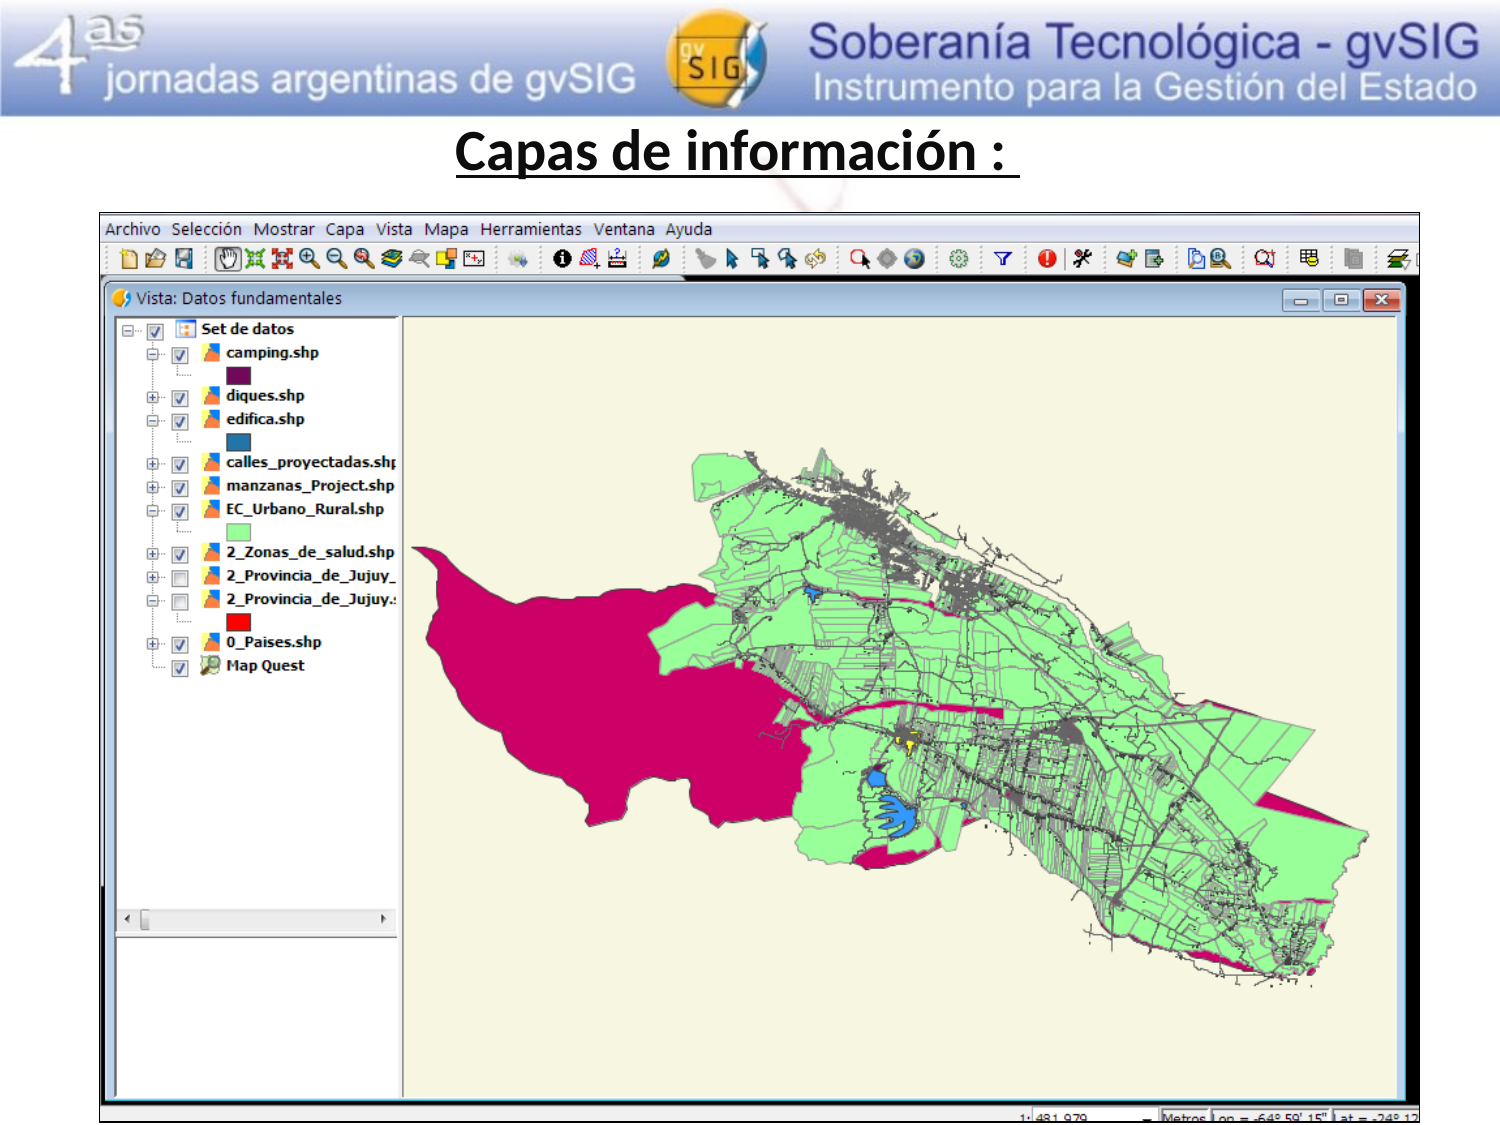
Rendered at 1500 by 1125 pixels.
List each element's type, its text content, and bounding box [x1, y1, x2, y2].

picture [100, 213, 1419, 1122]
text_box Capas de información : [395, 104, 1081, 187]
